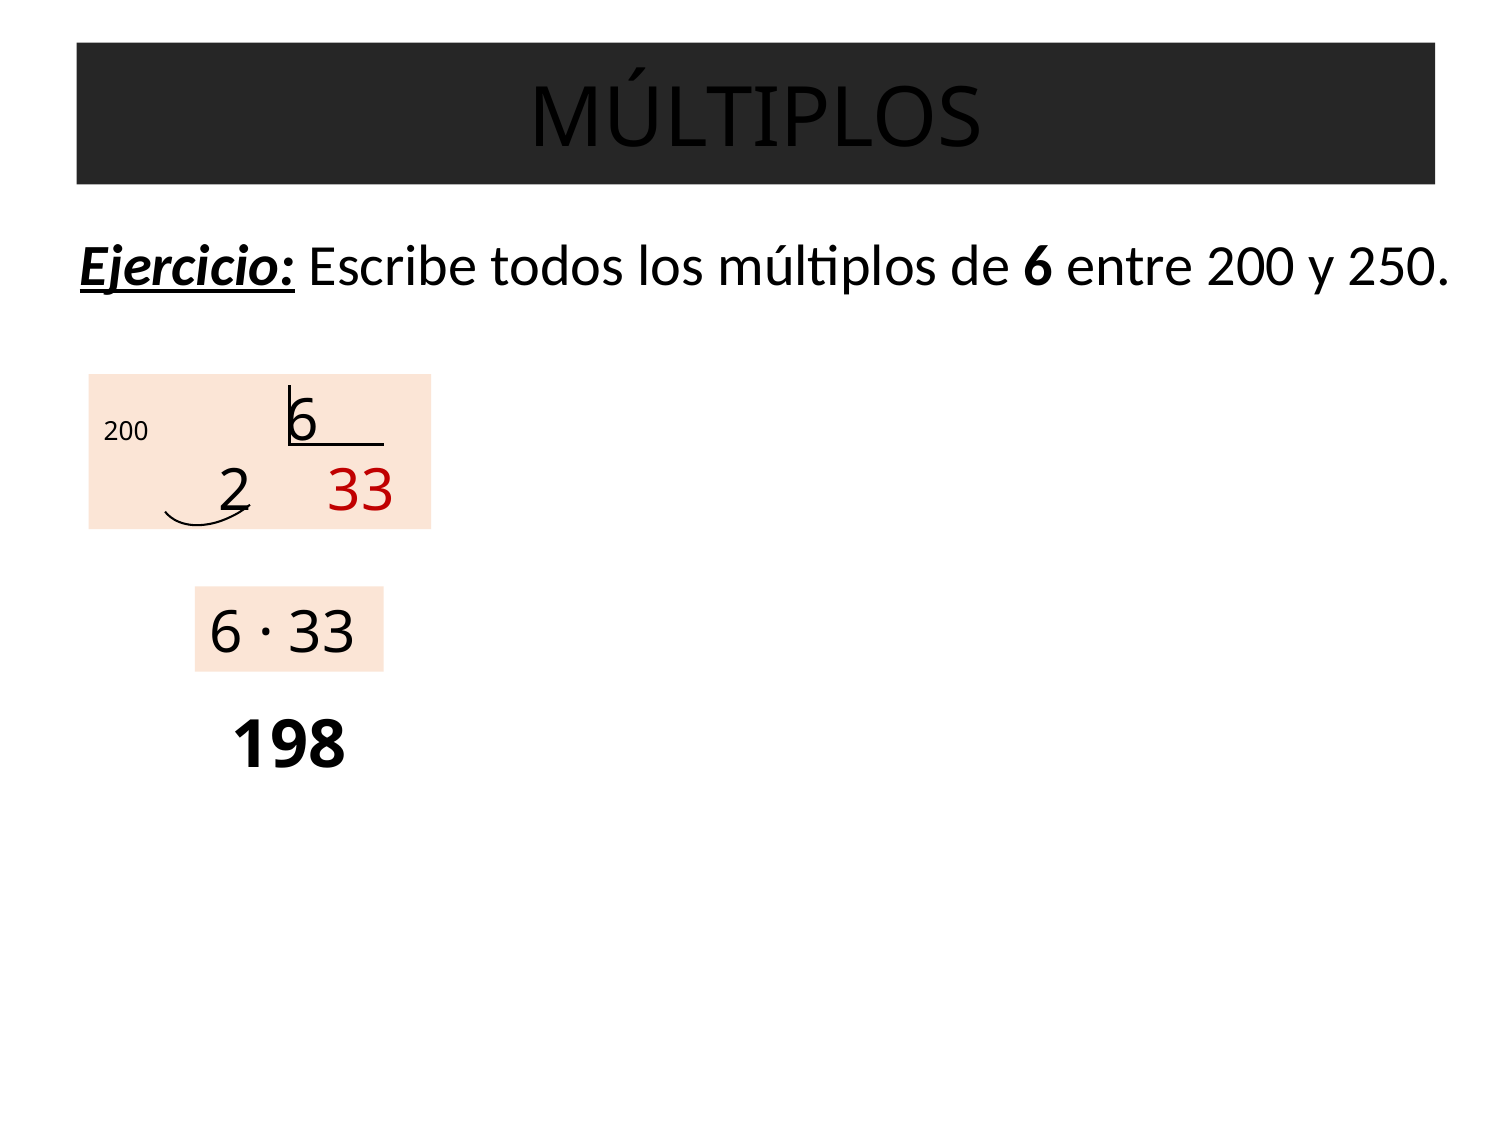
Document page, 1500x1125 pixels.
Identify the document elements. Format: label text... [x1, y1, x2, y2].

text_box 6 · 33 [194, 586, 384, 672]
text_box 6 2 33 [88, 374, 432, 530]
text_box MÚLTIPLOS [76, 42, 1436, 185]
text_box 198 [194, 692, 384, 788]
text_box Ejercicio: Escribe todos los múltiplos de 6 entre 200 y 250. [64, 219, 1500, 799]
